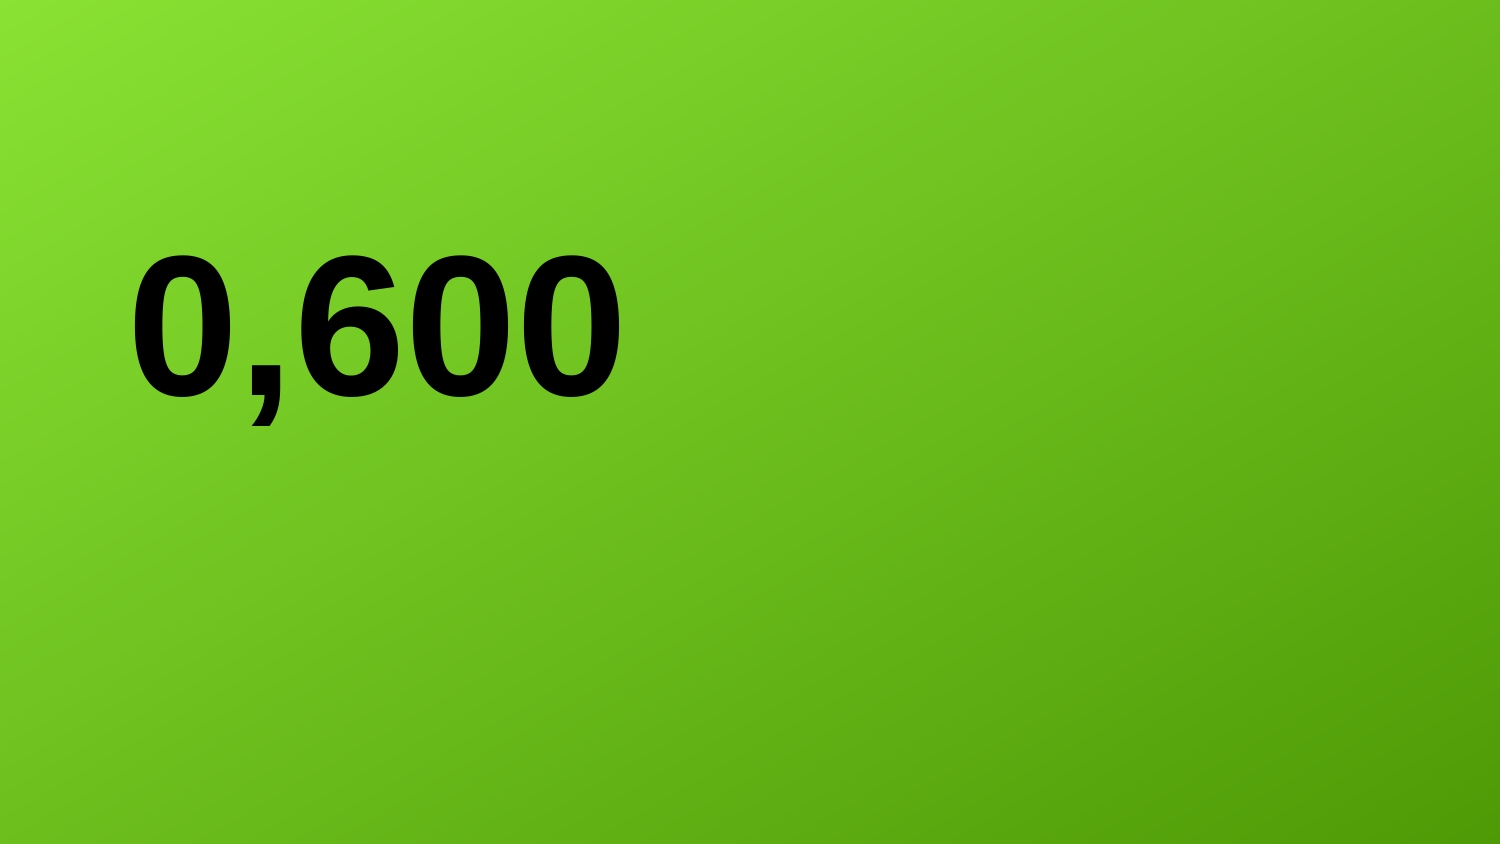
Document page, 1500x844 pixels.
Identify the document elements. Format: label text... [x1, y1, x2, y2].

title 0,600 [112, 259, 1388, 450]
